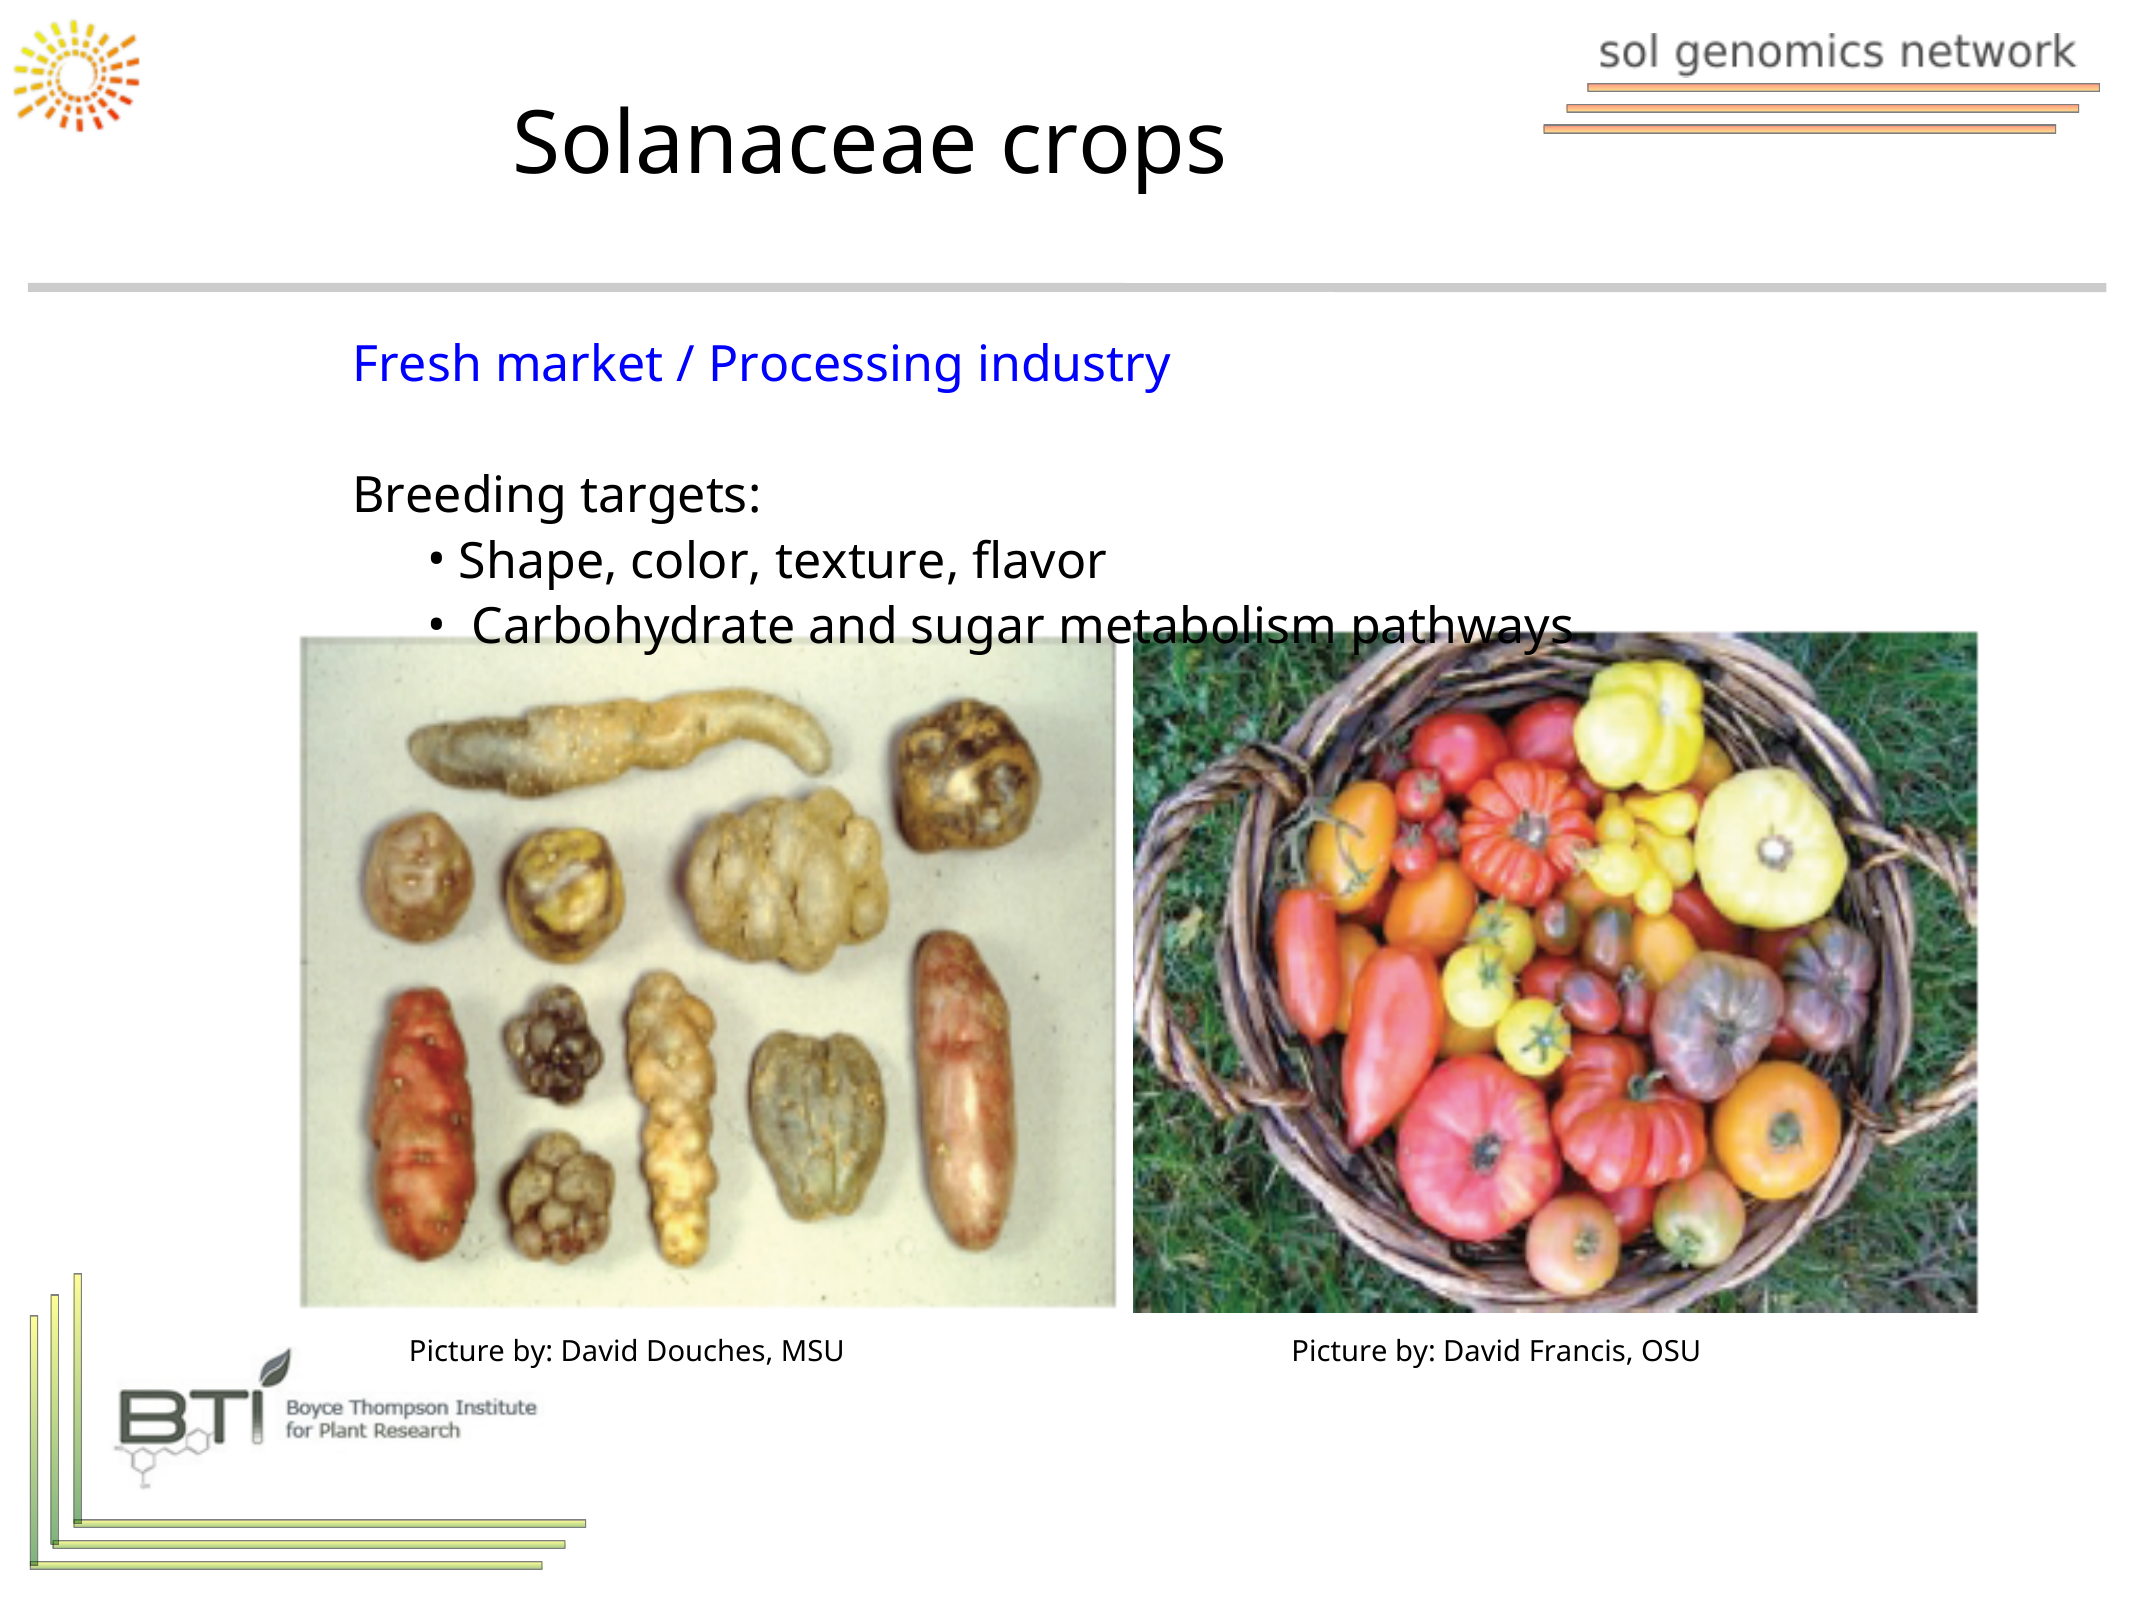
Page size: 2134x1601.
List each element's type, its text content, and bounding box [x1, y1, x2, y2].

text_box Solanaceae crops [262, 75, 1500, 191]
text_box [50, 1294, 566, 1549]
text_box Fresh market / Processing industry Breeding targets: Shape, color, texture, flavor Carbohydrate and sugar metabolism pathways [337, 321, 1725, 728]
picture [291, 623, 1131, 1325]
text_box [1587, 83, 2100, 92]
text_box [1566, 104, 2080, 113]
picture [1133, 623, 1988, 1314]
text_box [73, 1273, 587, 1528]
picture [4, 6, 150, 151]
text_box Picture by: David Francis, OSU [1176, 1324, 1817, 1385]
picture [1597, 33, 2078, 78]
text_box Picture by: David Douches, MSU [306, 1324, 948, 1385]
picture [109, 1346, 551, 1493]
text_box [29, 1315, 543, 1570]
text_box [1543, 124, 2057, 134]
